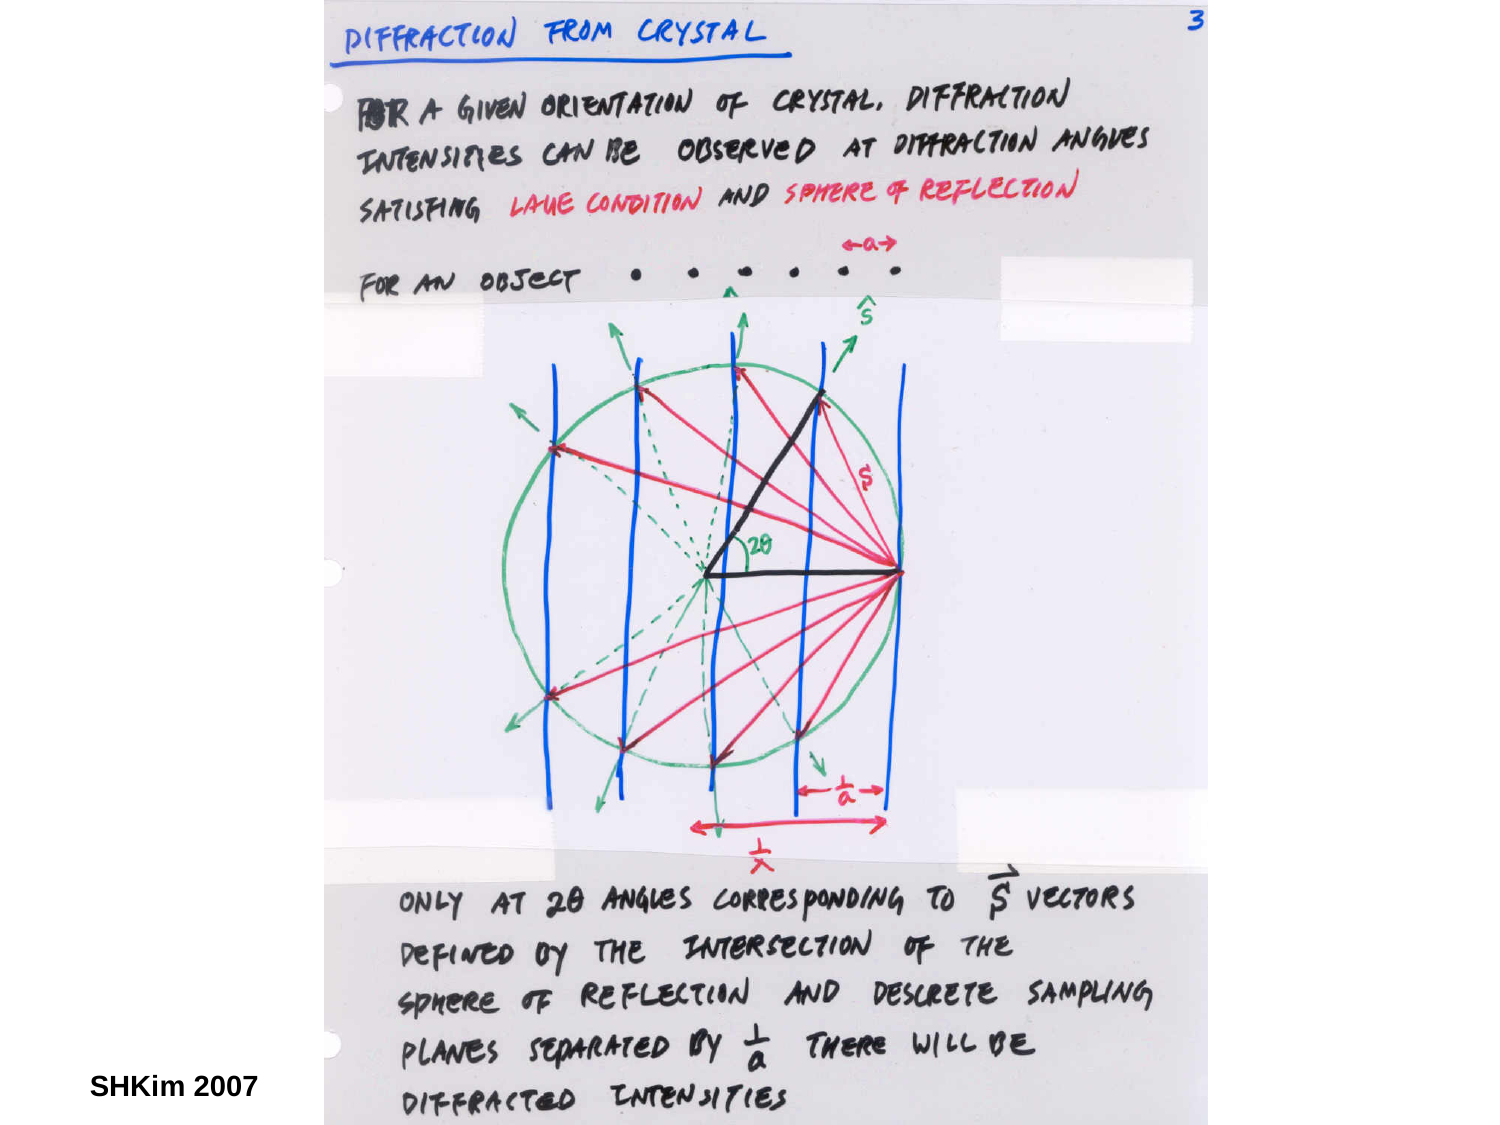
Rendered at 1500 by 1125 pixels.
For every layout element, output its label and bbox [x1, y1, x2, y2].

picture [324, 0, 1208, 1125]
